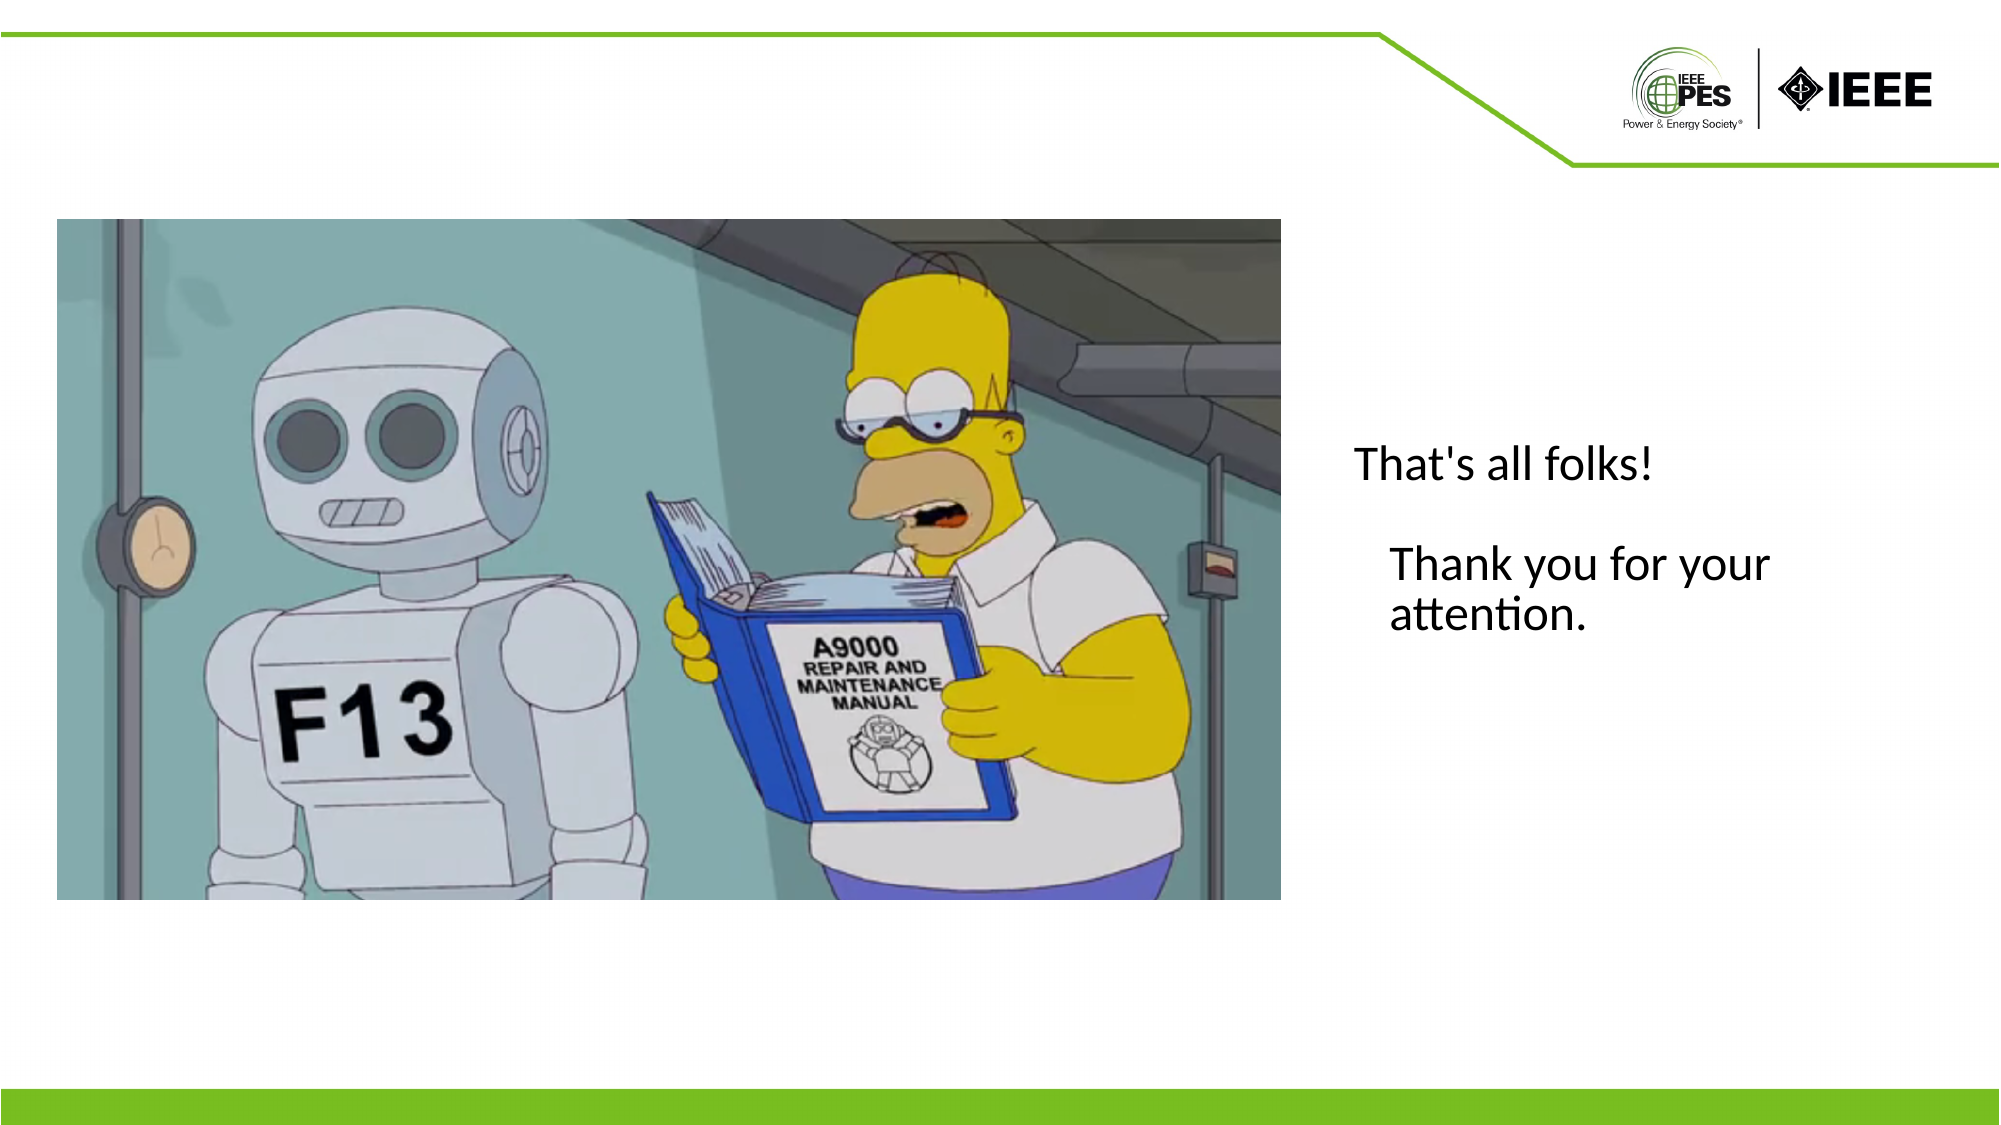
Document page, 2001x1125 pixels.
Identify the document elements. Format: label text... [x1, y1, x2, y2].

title That's all folks! Thank you for your attention. [1353, 442, 1937, 643]
picture [1, 31, 1999, 1125]
